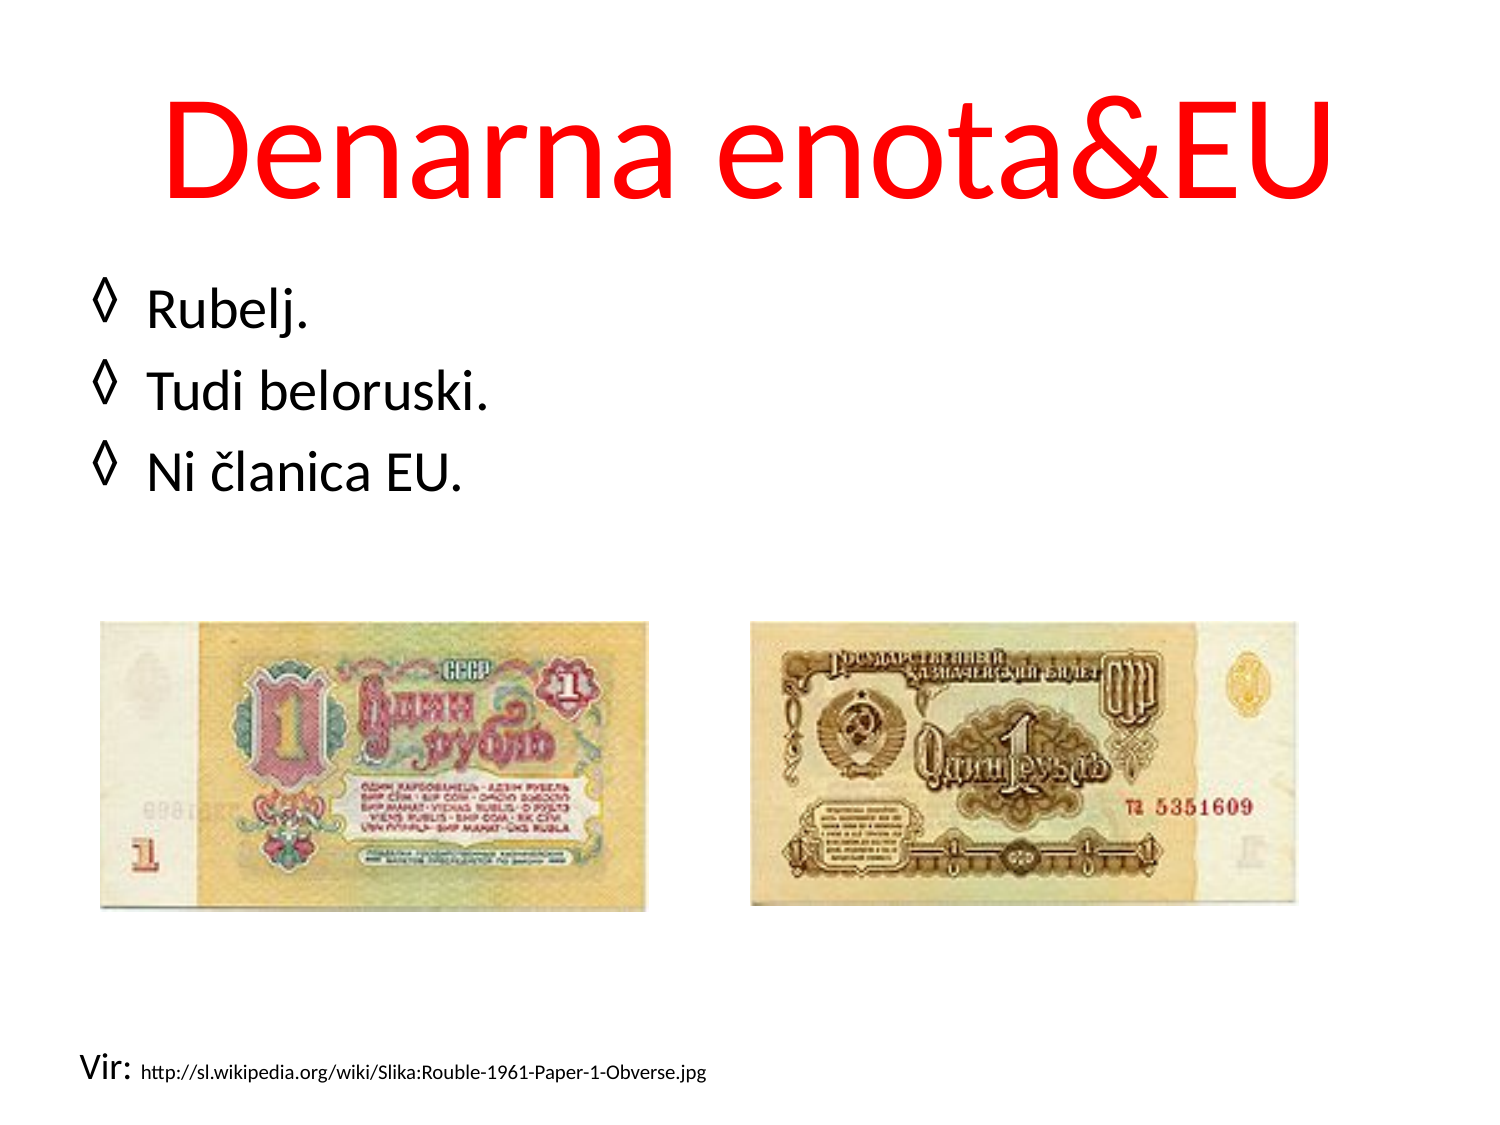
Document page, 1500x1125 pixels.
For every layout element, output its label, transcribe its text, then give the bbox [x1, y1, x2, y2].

list Rubelj. Tudi beloruski. Ni članica EU. [75, 262, 1425, 1005]
text_box Vir: http://sl.wikipedia.org/wiki/Slika:Rouble-1961-Paper-1-Obverse.jpg [64, 1034, 1412, 1095]
picture [100, 621, 649, 912]
picture [750, 621, 1299, 906]
title Denarna enota&EU [75, 45, 1425, 233]
